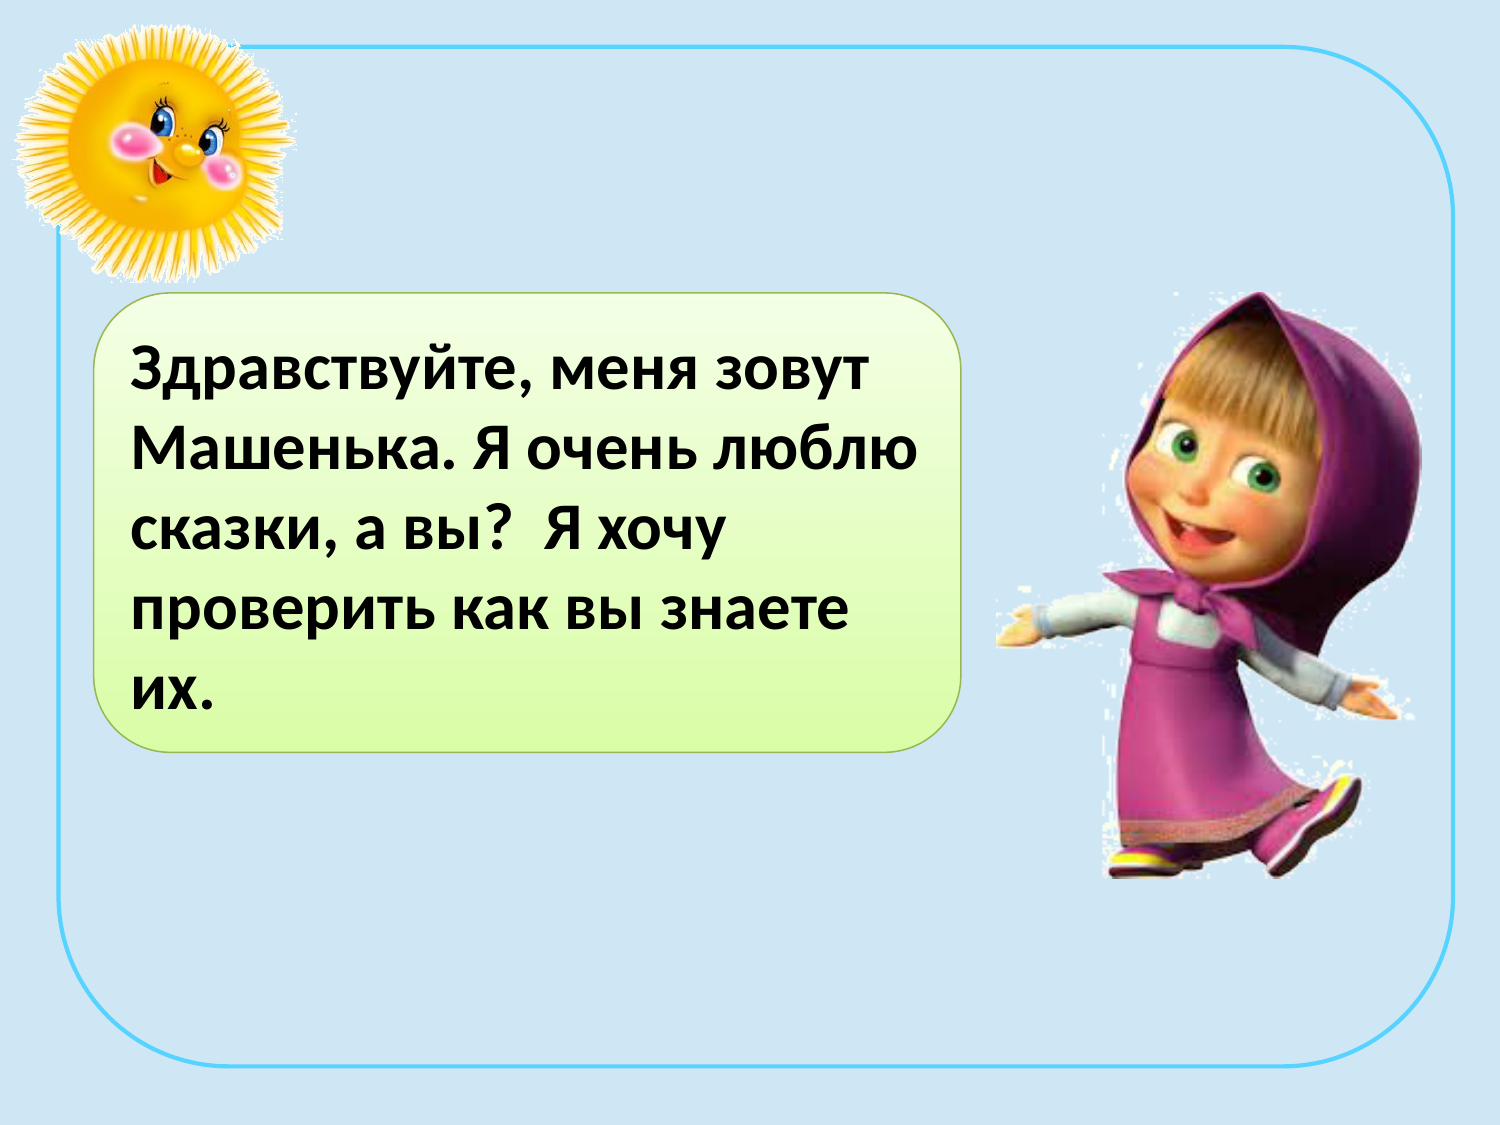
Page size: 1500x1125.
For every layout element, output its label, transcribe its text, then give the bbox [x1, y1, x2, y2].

text_box Здравствуйте, меня зовут Машенька. Я очень люблю сказки, а вы? Я хочу проверить как вы знаете их. [93, 292, 961, 753]
picture [996, 292, 1422, 879]
picture [11, 11, 340, 340]
